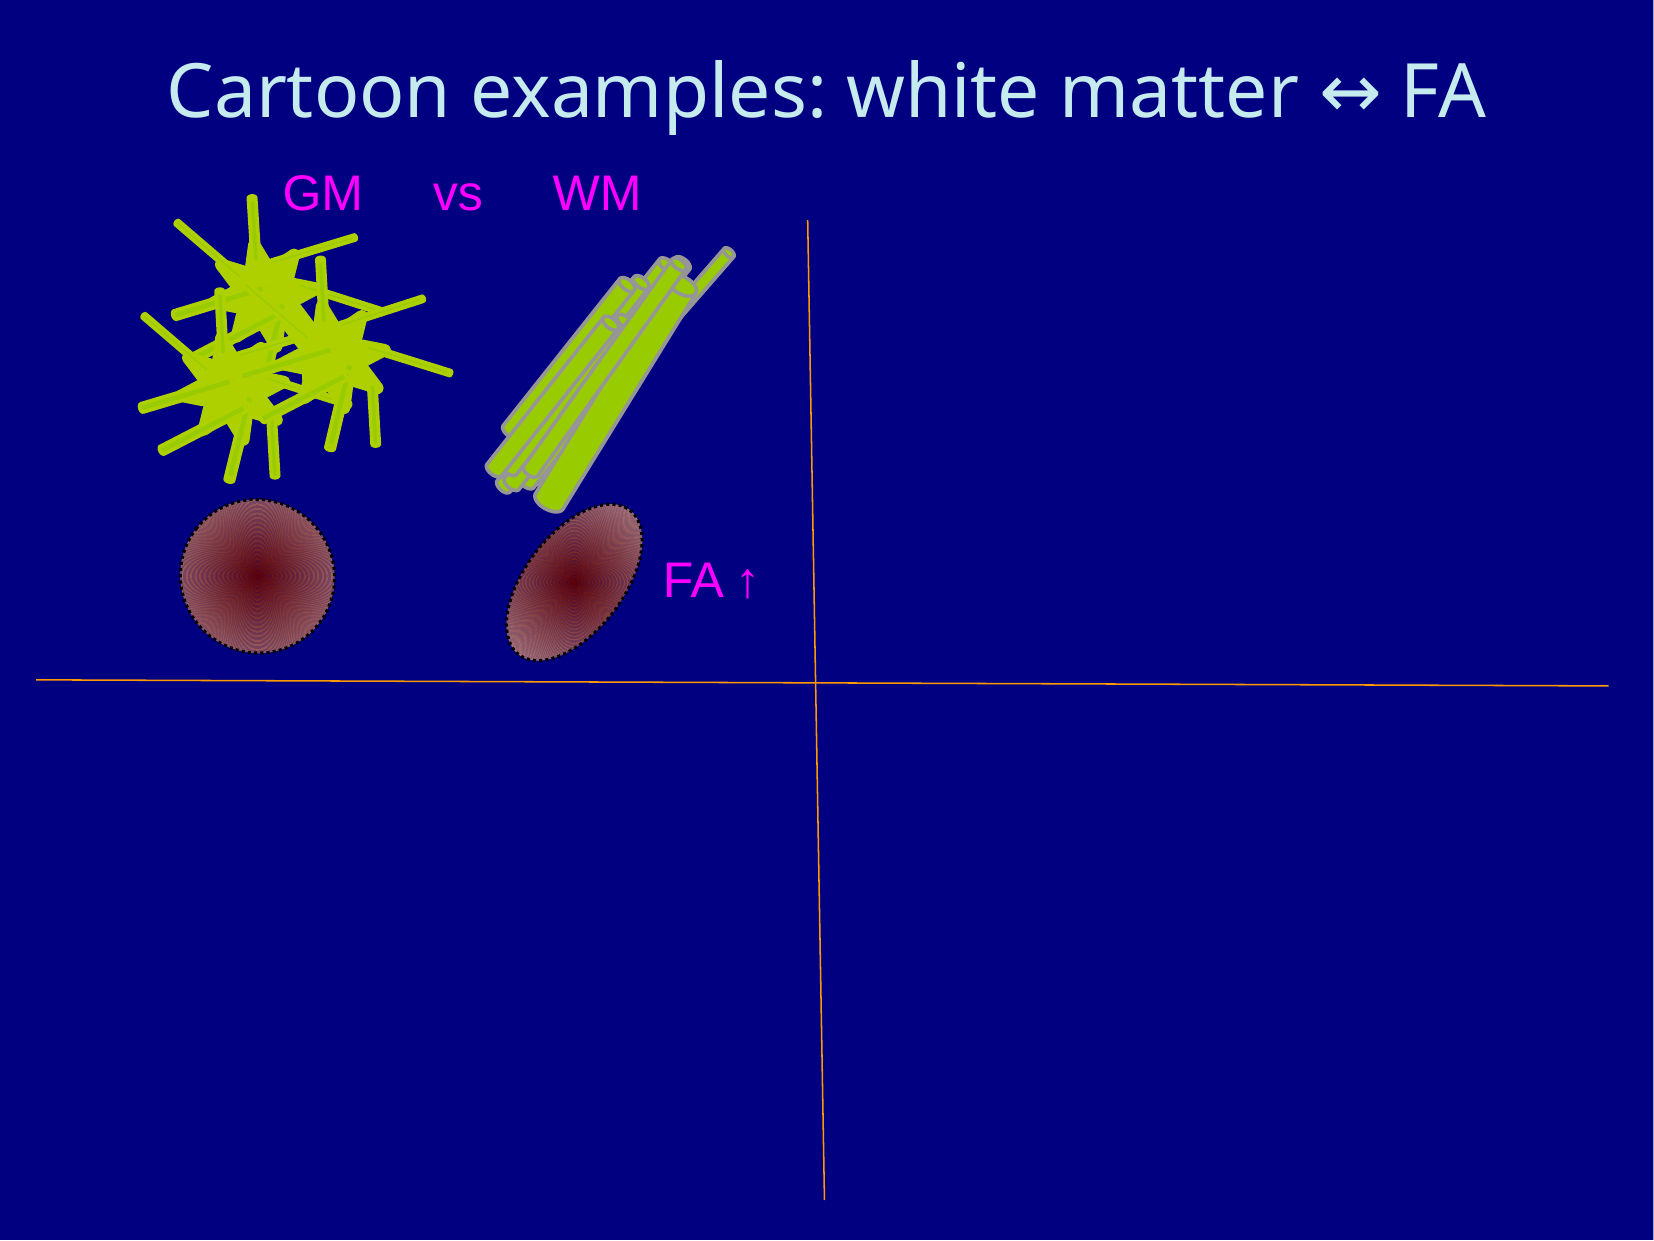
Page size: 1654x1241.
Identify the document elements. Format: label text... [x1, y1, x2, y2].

text_box [506, 504, 643, 661]
title Cartoon examples: white matter ↔ FA [0, 12, 1654, 163]
text_box [362, 345, 452, 376]
text_box [270, 235, 357, 276]
text_box GM vs WM [267, 157, 658, 241]
text_box [248, 195, 267, 267]
text_box [486, 247, 735, 512]
text_box FA ↑ [648, 545, 776, 628]
text_box [180, 499, 335, 654]
text_box [139, 220, 425, 483]
text_box [355, 369, 380, 446]
